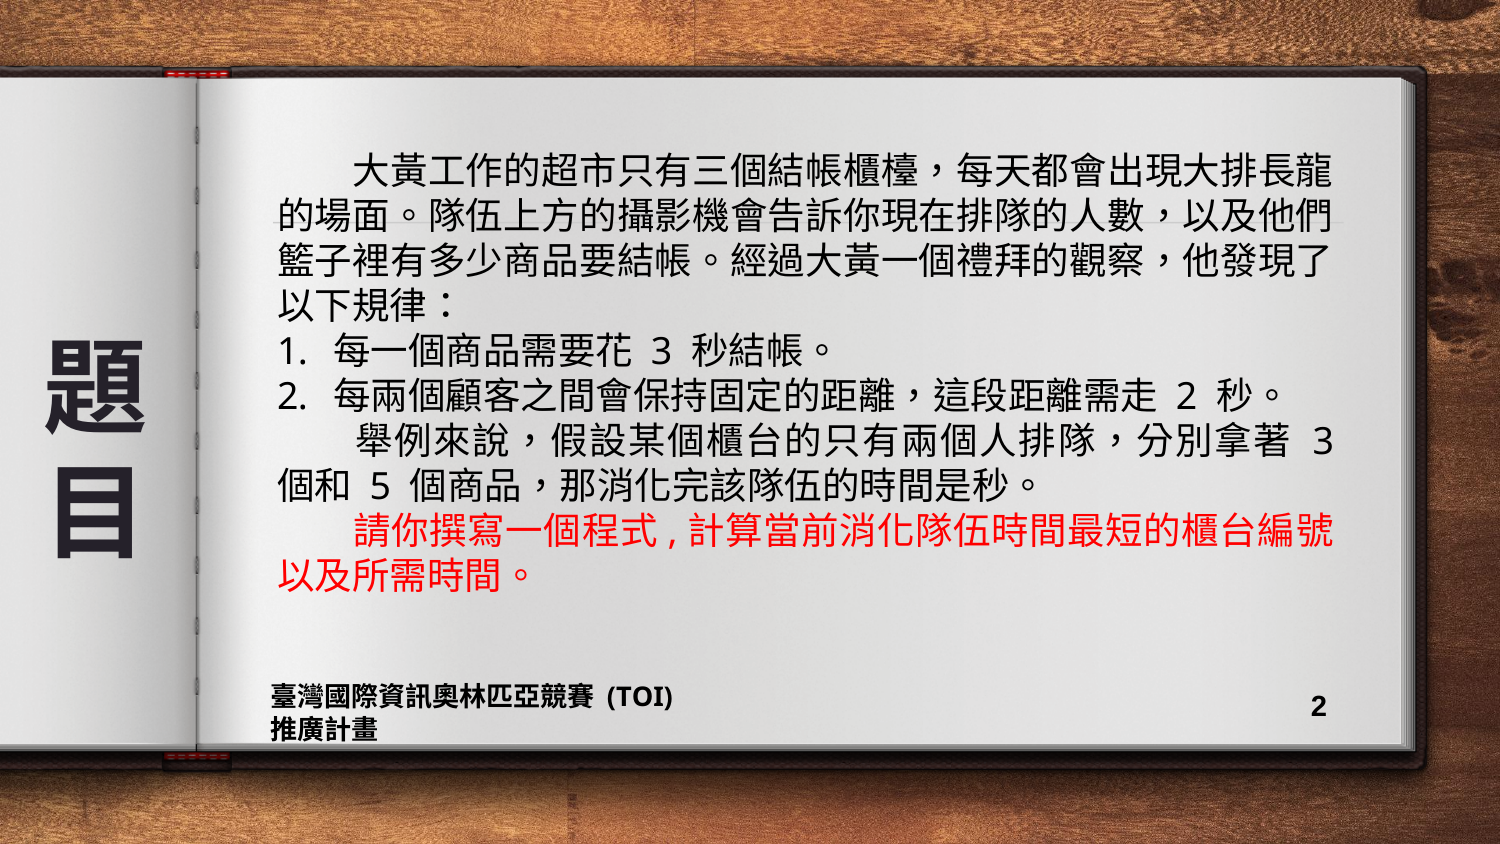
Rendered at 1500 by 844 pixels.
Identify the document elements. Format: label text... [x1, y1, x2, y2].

text_box 2 [1295, 672, 1386, 737]
text_box 題 目 [28, 306, 210, 552]
text_box 大黃工作的超市只有三個結帳櫃檯，每天都會出現大排長龍的場面。隊伍上方的攝影機會告訴你現在排隊的人數，以及他們籃子裡有多少商品要結帳。經過大黃一個禮拜的觀察，他發現了以下規律： 每一個商品需要花 3 秒結帳。 每兩個顧客之間會保持固定的距離，這段距離需走 2 秒。 舉例來說，假設某個櫃台的只有兩個人排隊，分別拿著 3 個和 5 個商品，那消化完該隊伍的時間是秒。 請你撰寫一個程式,計算當前消化隊伍時間最短的櫃台編號以及所需時間。 [262, 140, 1349, 684]
